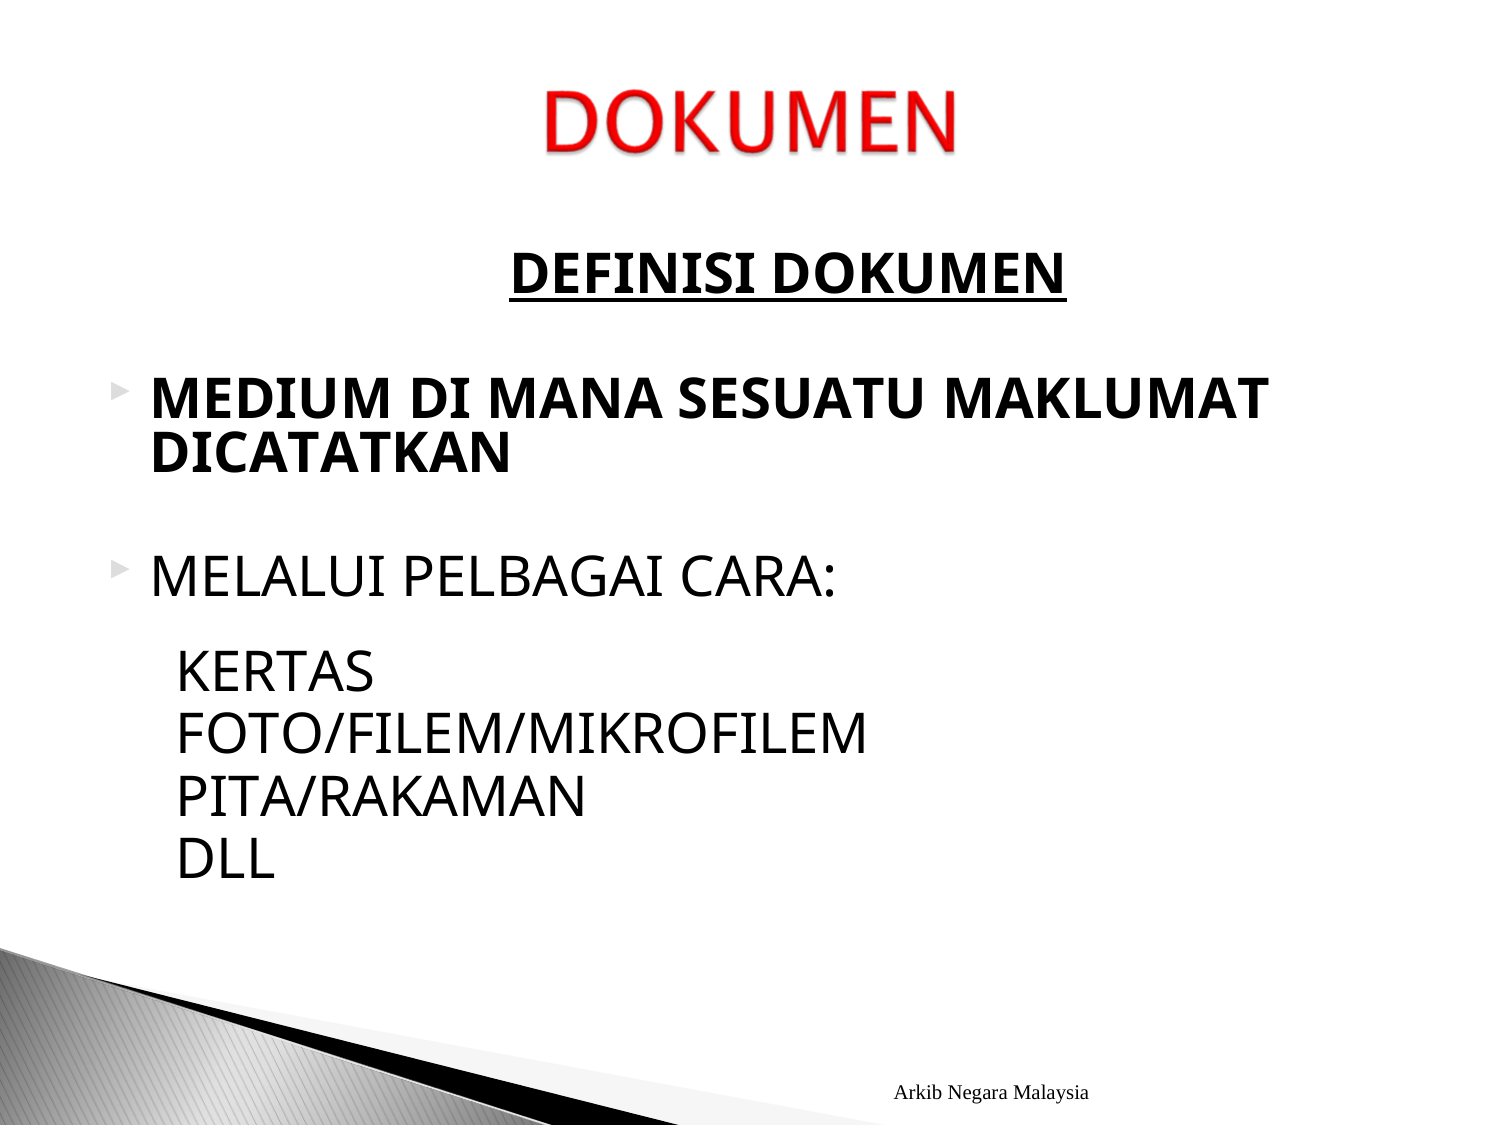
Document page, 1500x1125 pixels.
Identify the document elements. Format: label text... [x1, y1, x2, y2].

list DEFINISI DOKUMEN MEDIUM DI MANA SESUATU MAKLUMAT DICATATKAN MELALUI PELBAGAI CARA: KERTAS FOTO/FILEM/MIKROFILEM PITA/RAKAMAN DLL [75, 242, 1426, 986]
picture [0, 947, 559, 1125]
picture [75, 37, 1426, 225]
text_box Arkib Negara Malaysia [718, 1051, 1105, 1112]
